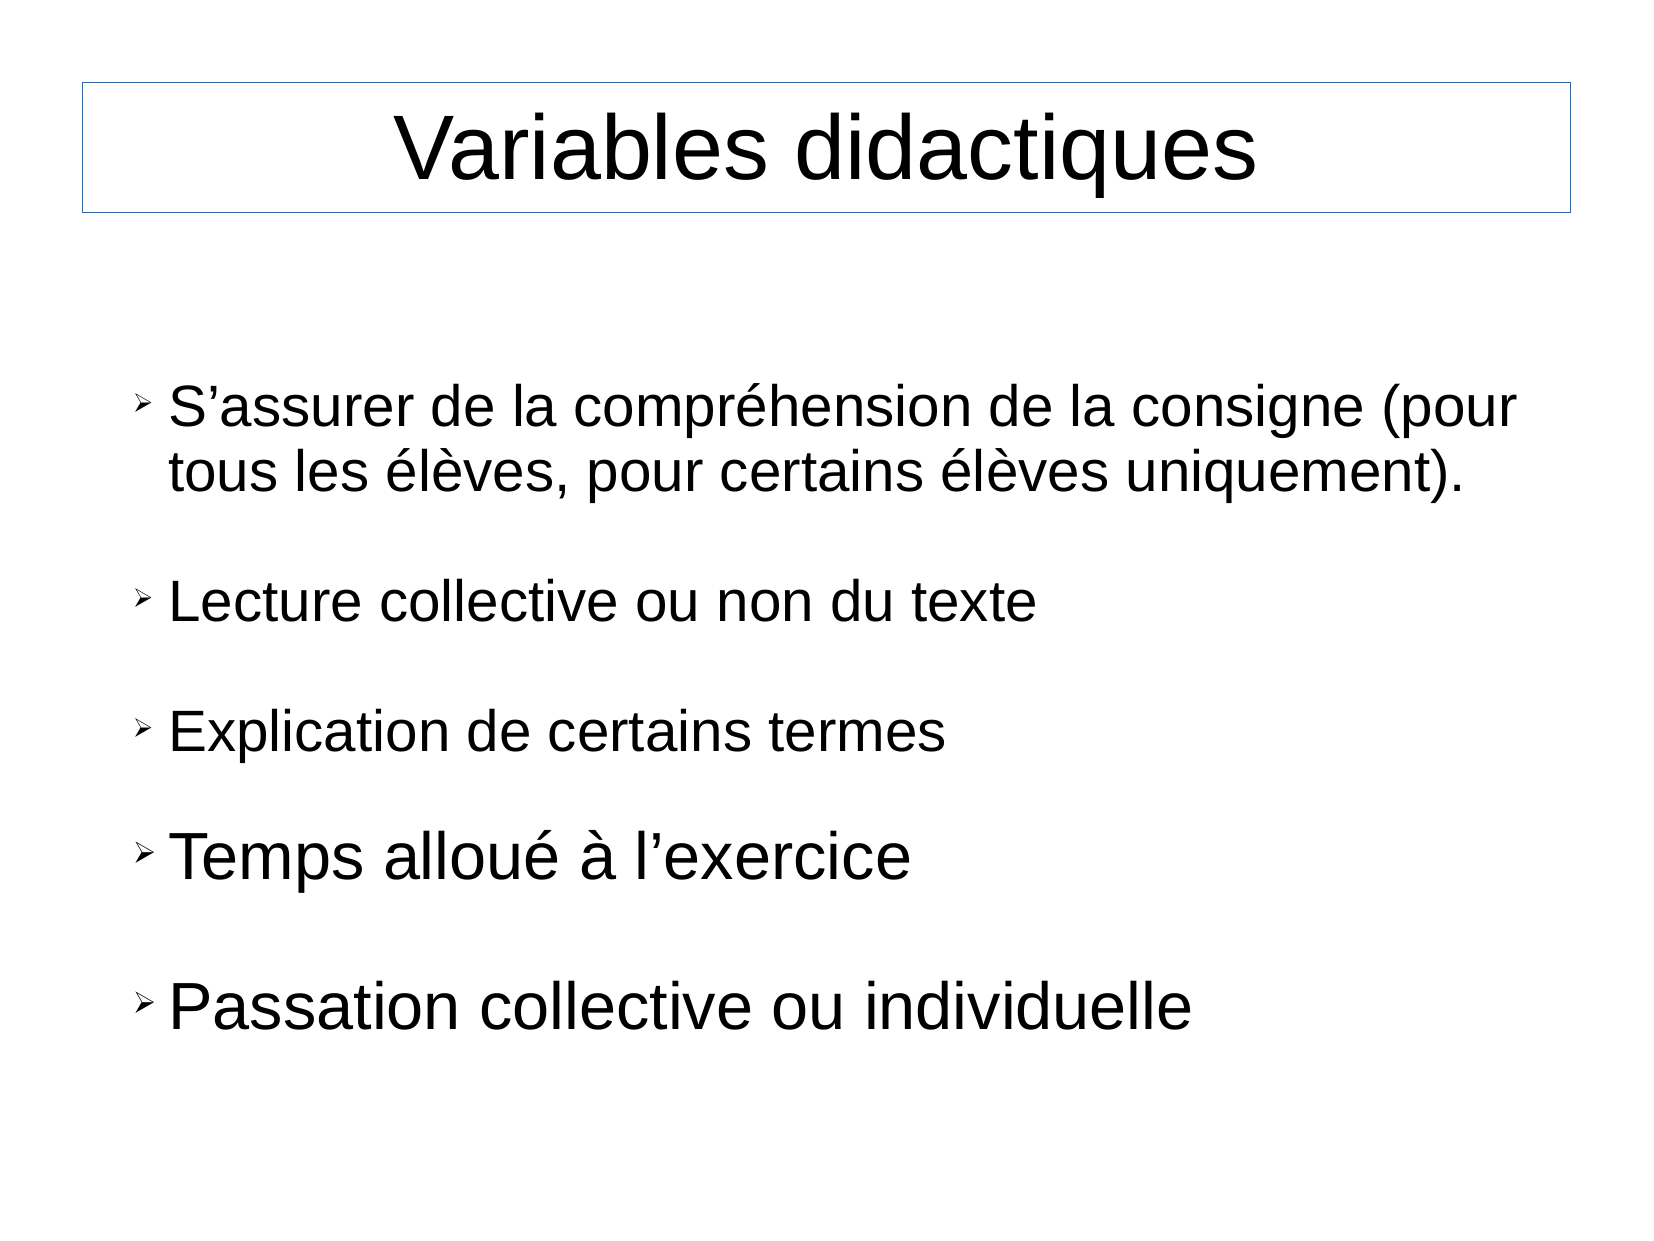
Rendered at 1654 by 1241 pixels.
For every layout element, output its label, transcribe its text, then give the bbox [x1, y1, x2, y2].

title Variables didactiques [82, 82, 1571, 213]
text_box S’assurer de la compréhension de la consigne (pour tous les élèves, pour certains élèves uniquement). Lecture collective ou non du texte Explication de certains termes Temps alloué à l’exercice Passation collective ou individuelle [118, 366, 1536, 1136]
